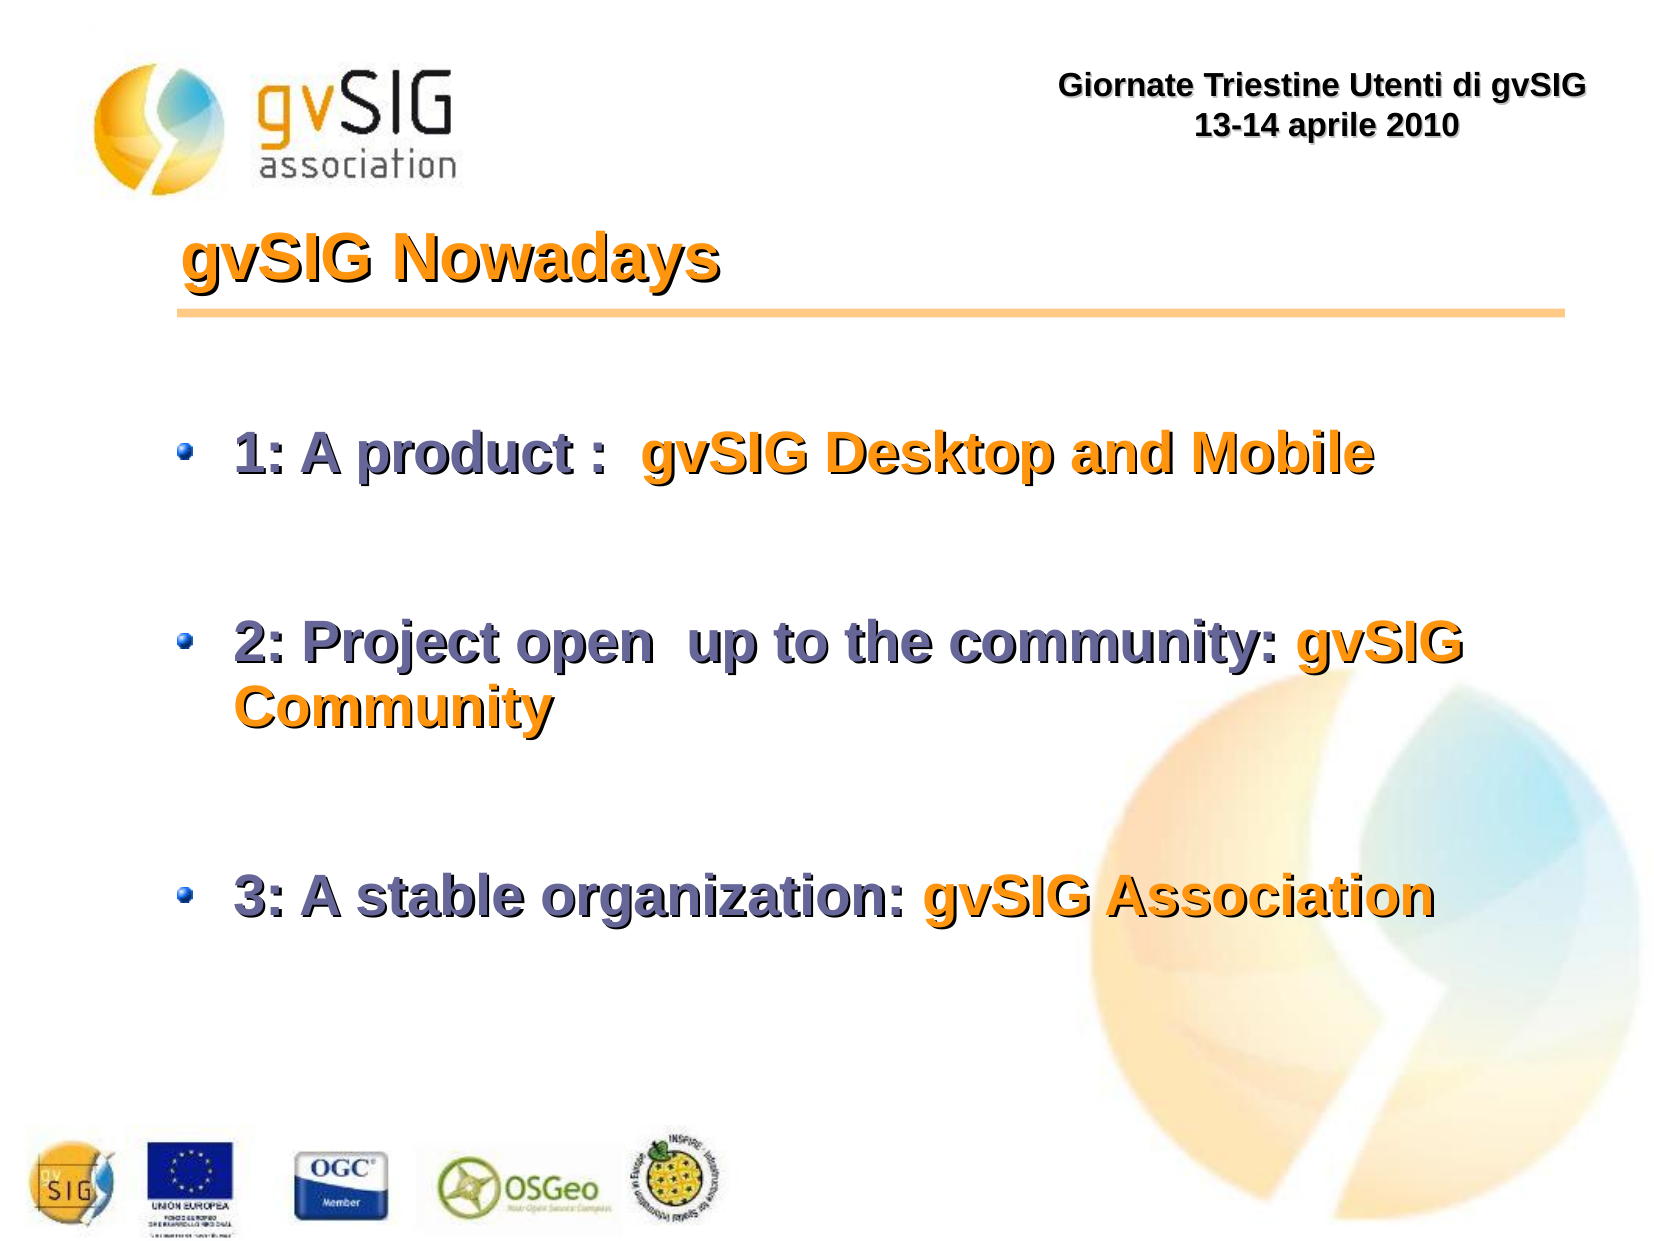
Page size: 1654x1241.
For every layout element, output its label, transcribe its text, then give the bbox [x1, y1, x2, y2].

picture [1, 0, 1654, 1241]
list 1: A product : gvSIG Desktop and Mobile 2: Project open up to the community: gvSIG Community 3: A stable organization: gvSIG Association [177, 324, 1536, 1241]
text_box gvSIG Nowadays [165, 211, 737, 302]
